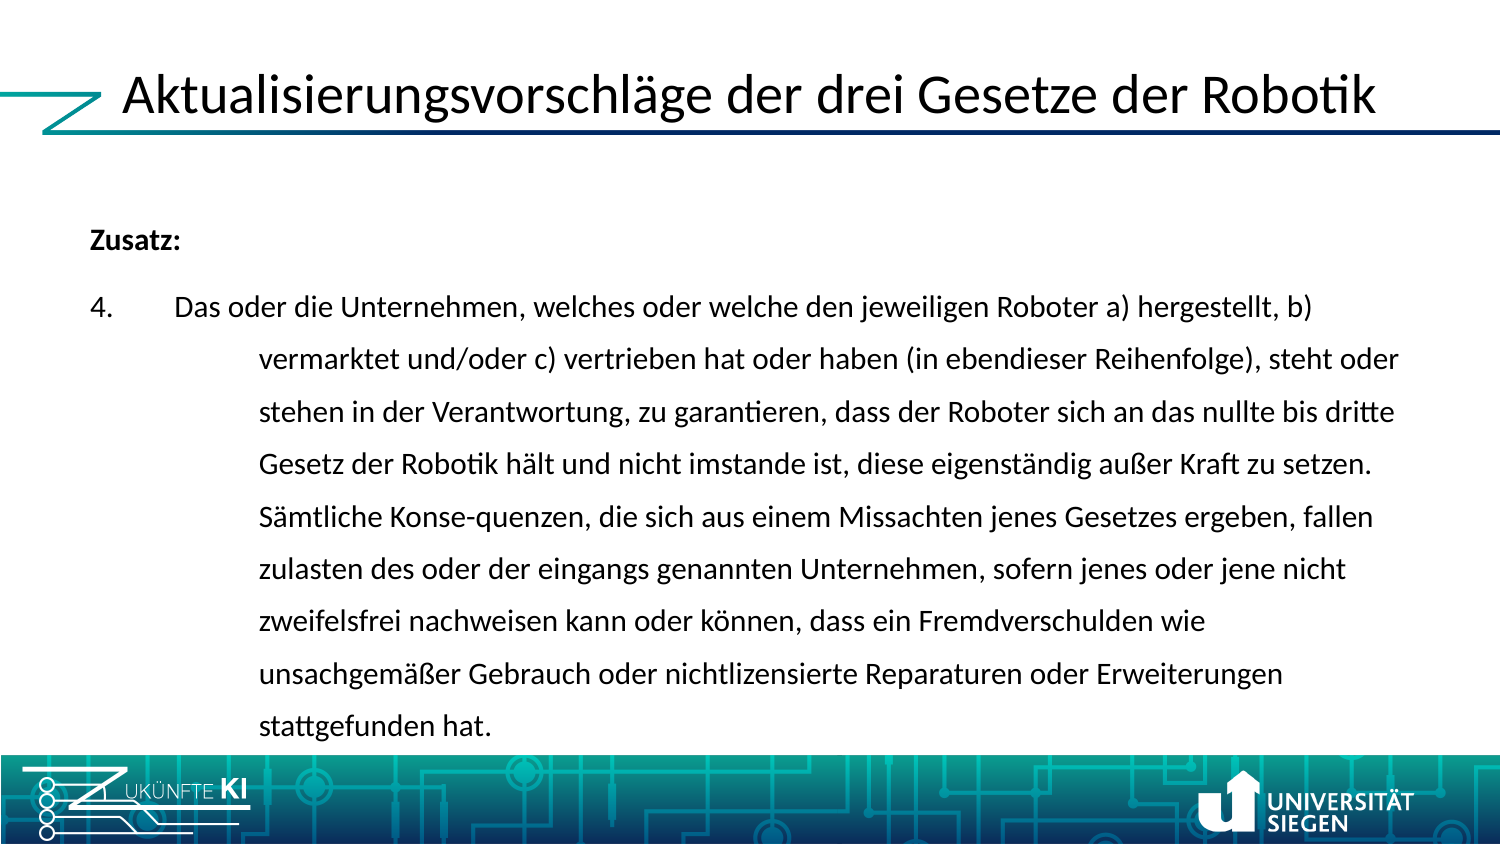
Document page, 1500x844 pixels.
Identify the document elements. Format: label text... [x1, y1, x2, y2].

list Zusatz: Das oder die Unternehmen, welches oder welche den jeweiligen Roboter a) hergestellt, b) vermarktet und/oder c) vertrieben hat oder haben (in ebendieser Reihenfolge), steht oder stehen in der Verantwortung, zu garantieren, dass der Roboter sich an das nullte bis dritte Gesetz der Robotik hält und nicht imstande ist, diese eigenständig außer Kraft zu setzen. Sämtliche Konse-quenzen, die sich aus einem Missachten jenes Gesetzes ergeben, fallen zulasten des oder der eingangs genannten Unternehmen, sofern jenes oder jene nicht zweifelsfrei nachweisen kann oder können, dass ein Fremdverschulden wie unsachgemäßer Gebrauch oder nichtlizensierte Reparaturen oder Erweiterungen stattgefunden hat. [75, 196, 1426, 754]
title Aktualisierungsvorschläge der drei Gesetze der Robotik [75, 20, 1426, 161]
